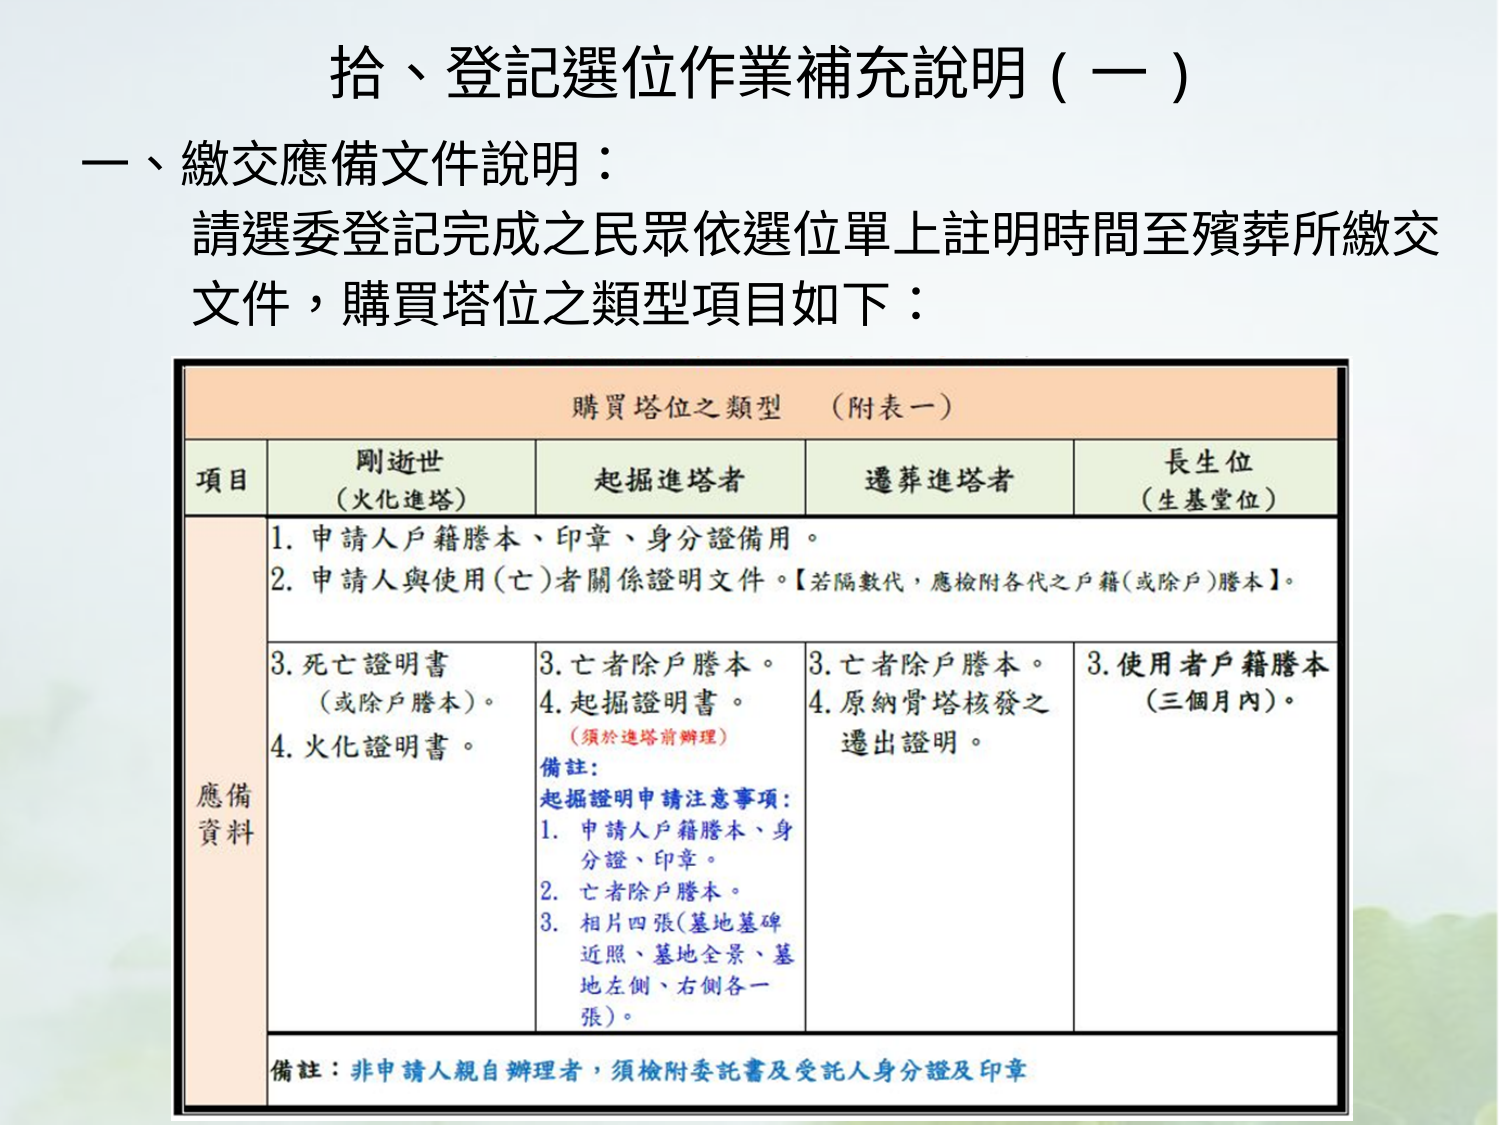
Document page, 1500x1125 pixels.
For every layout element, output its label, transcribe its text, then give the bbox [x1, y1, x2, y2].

title 拾、登記選位作業補充說明(一) [88, 19, 1439, 124]
picture [171, 356, 1353, 1121]
list 一、繳交應備文件說明： 請選委登記完成之民眾依選位單上註明時間至殯葬所繳交 文件，購買塔位之類型項目如下： [64, 125, 1471, 1059]
